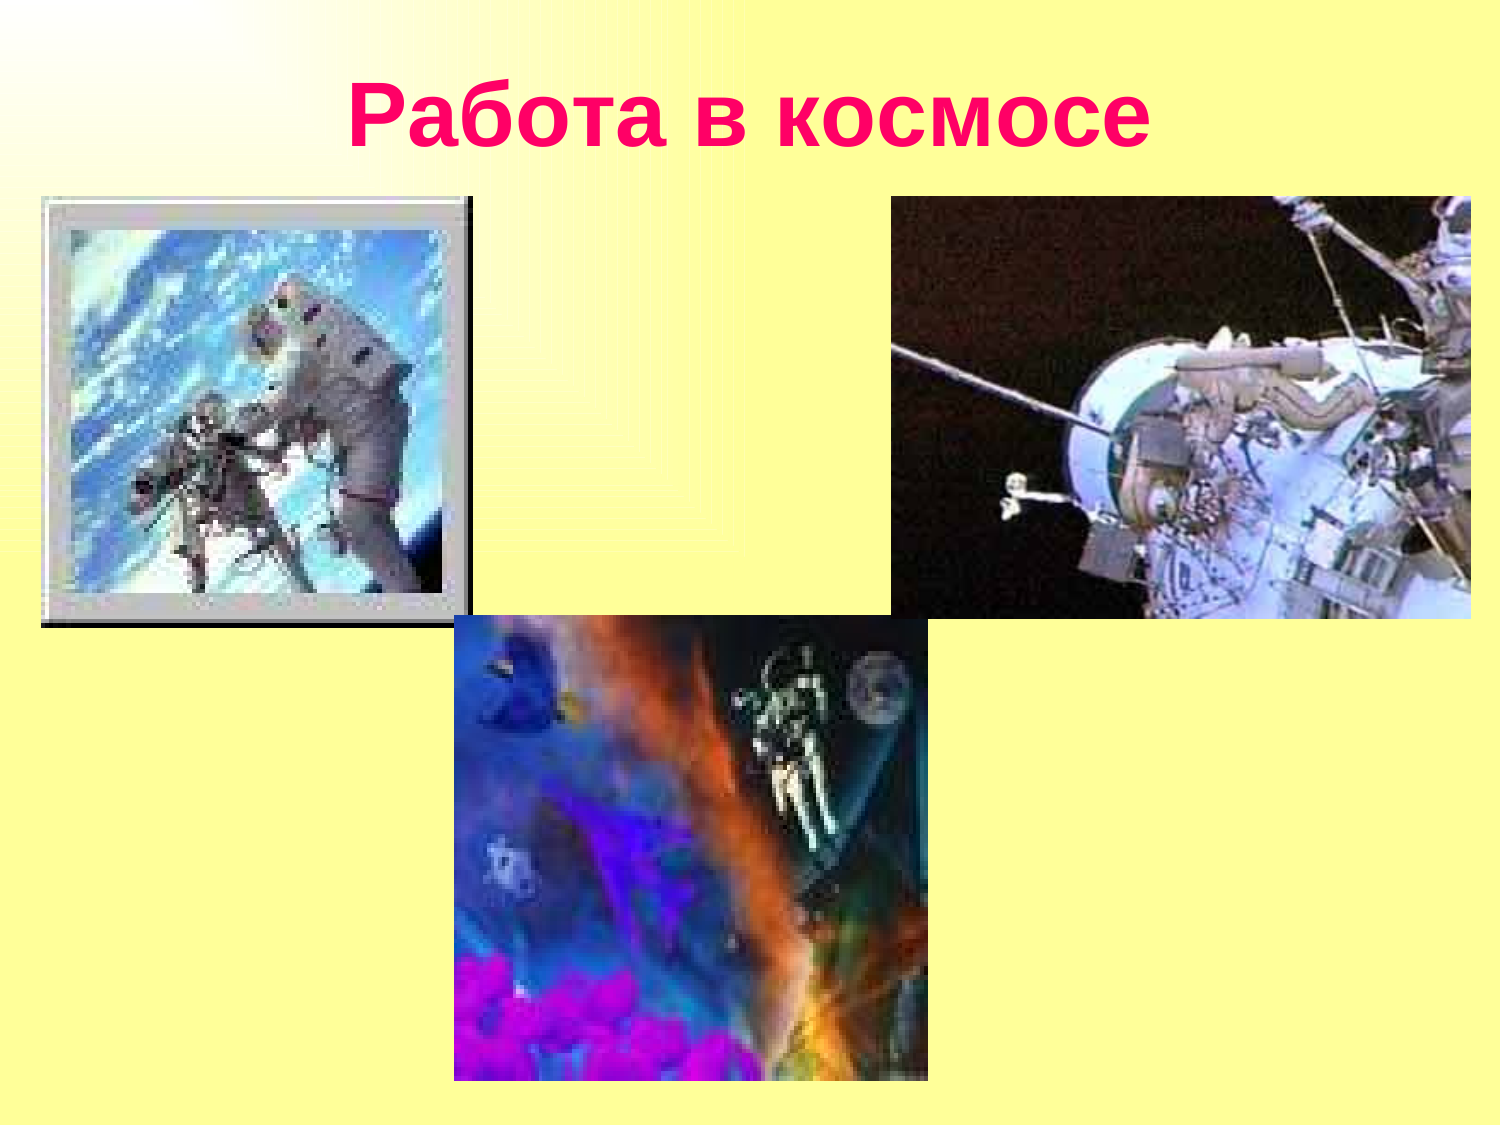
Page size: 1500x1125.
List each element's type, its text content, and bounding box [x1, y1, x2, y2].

title Работа в космосе [75, 45, 1426, 185]
picture [41, 196, 1471, 1082]
